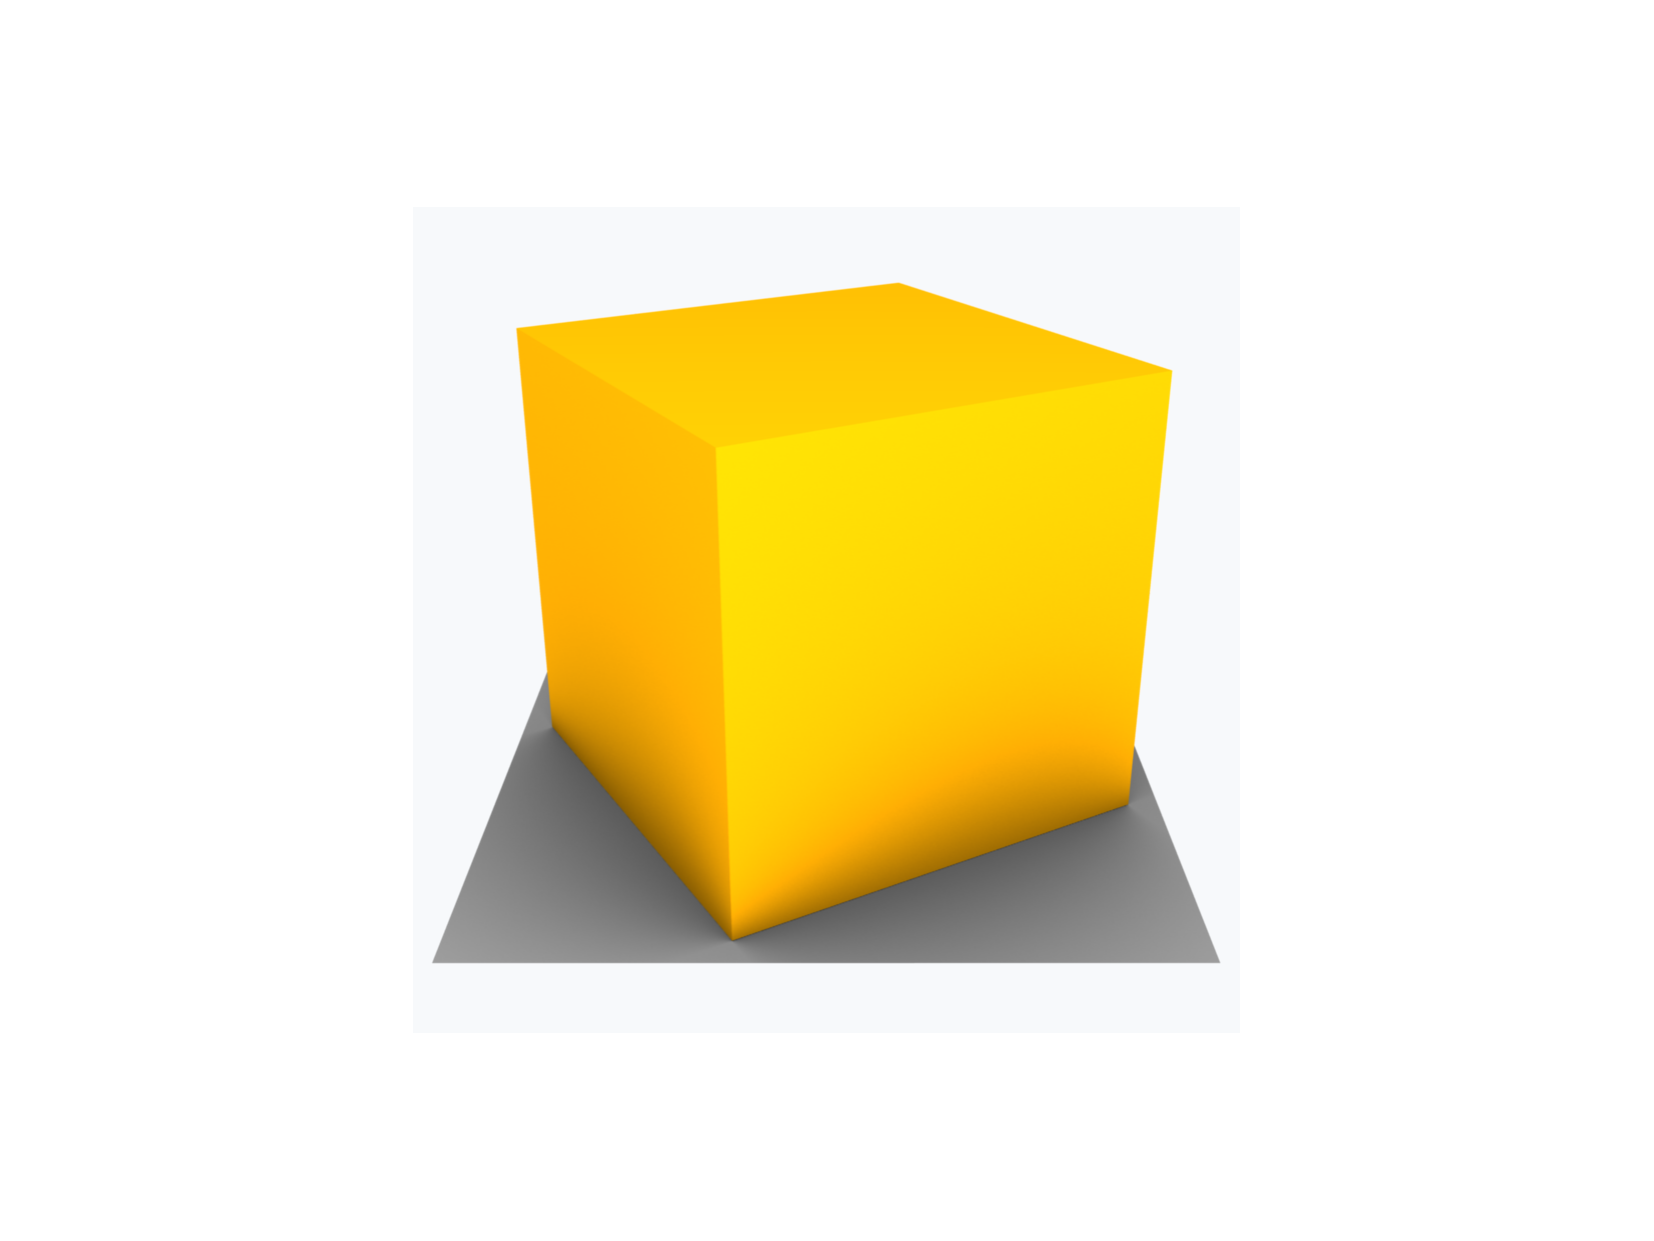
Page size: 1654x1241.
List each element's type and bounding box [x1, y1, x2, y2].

picture [413, 207, 1240, 1034]
